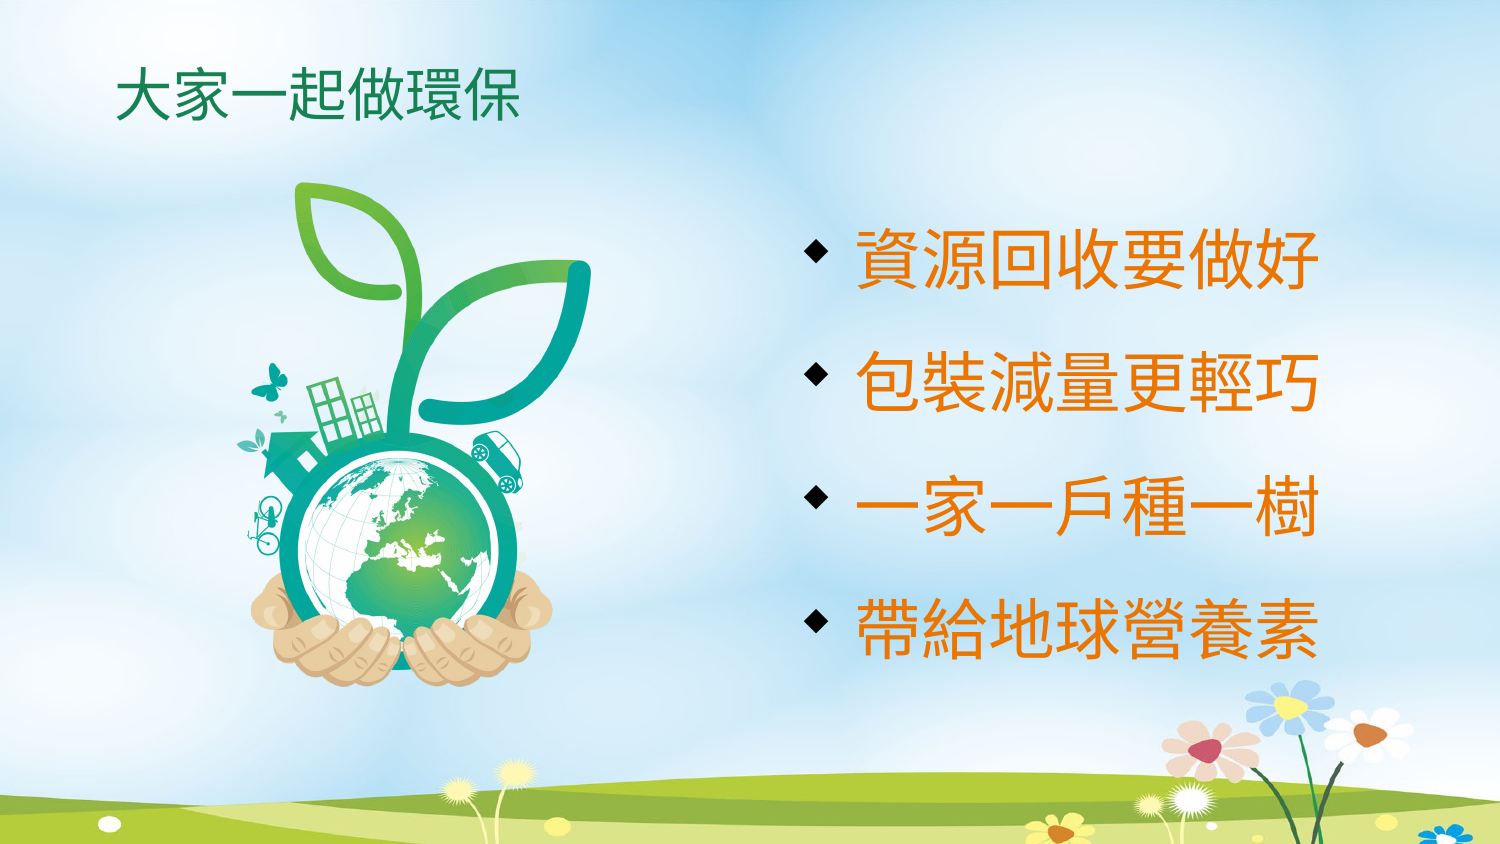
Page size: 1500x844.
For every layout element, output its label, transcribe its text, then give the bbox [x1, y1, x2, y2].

list 資源回收要做好 包裝減量更輕巧 一家一戶種一樹 帶給地球營養素 [783, 206, 1388, 697]
picture [0, 0, 1500, 844]
title 大家一起做環保 [75, 33, 562, 148]
